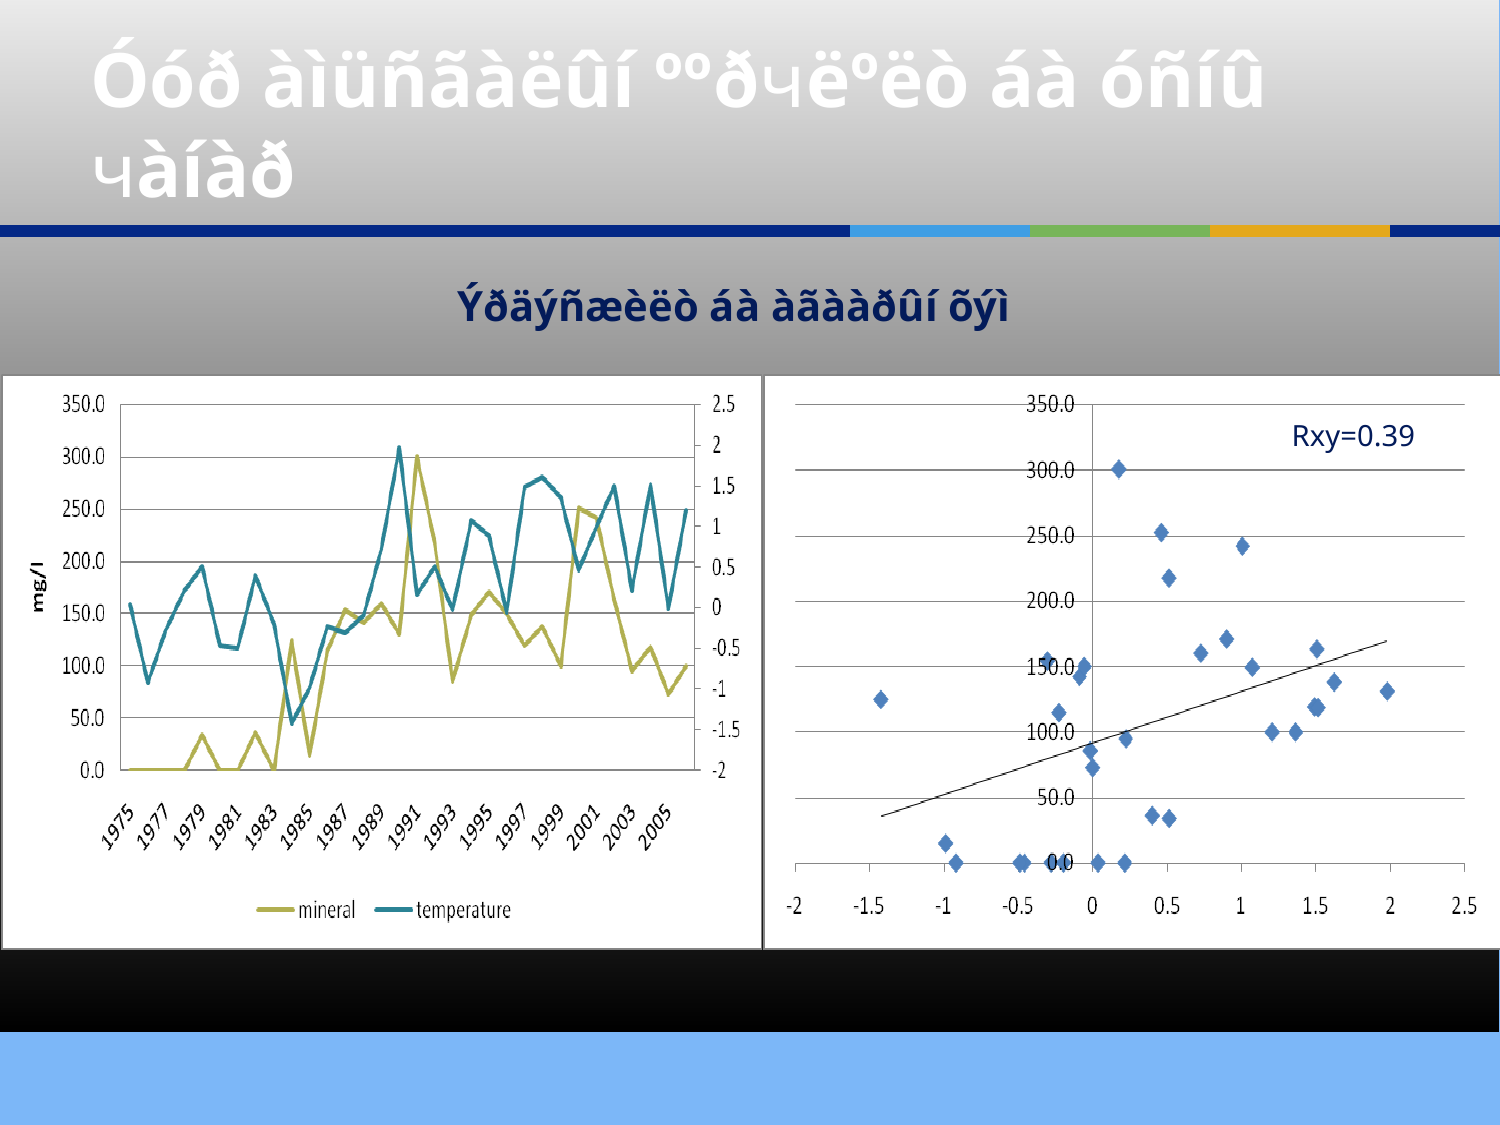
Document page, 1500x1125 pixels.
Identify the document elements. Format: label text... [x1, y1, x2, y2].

title Óóð àìüñãàëûí ººðчëºëò áà óñíû чàíàð [75, 24, 1426, 213]
text_box Ýðäýñæèëò áà àãààðûí õýì [527, 269, 941, 340]
picture [0, 375, 1500, 950]
text_box Rxy=0.39 [1254, 410, 1453, 457]
